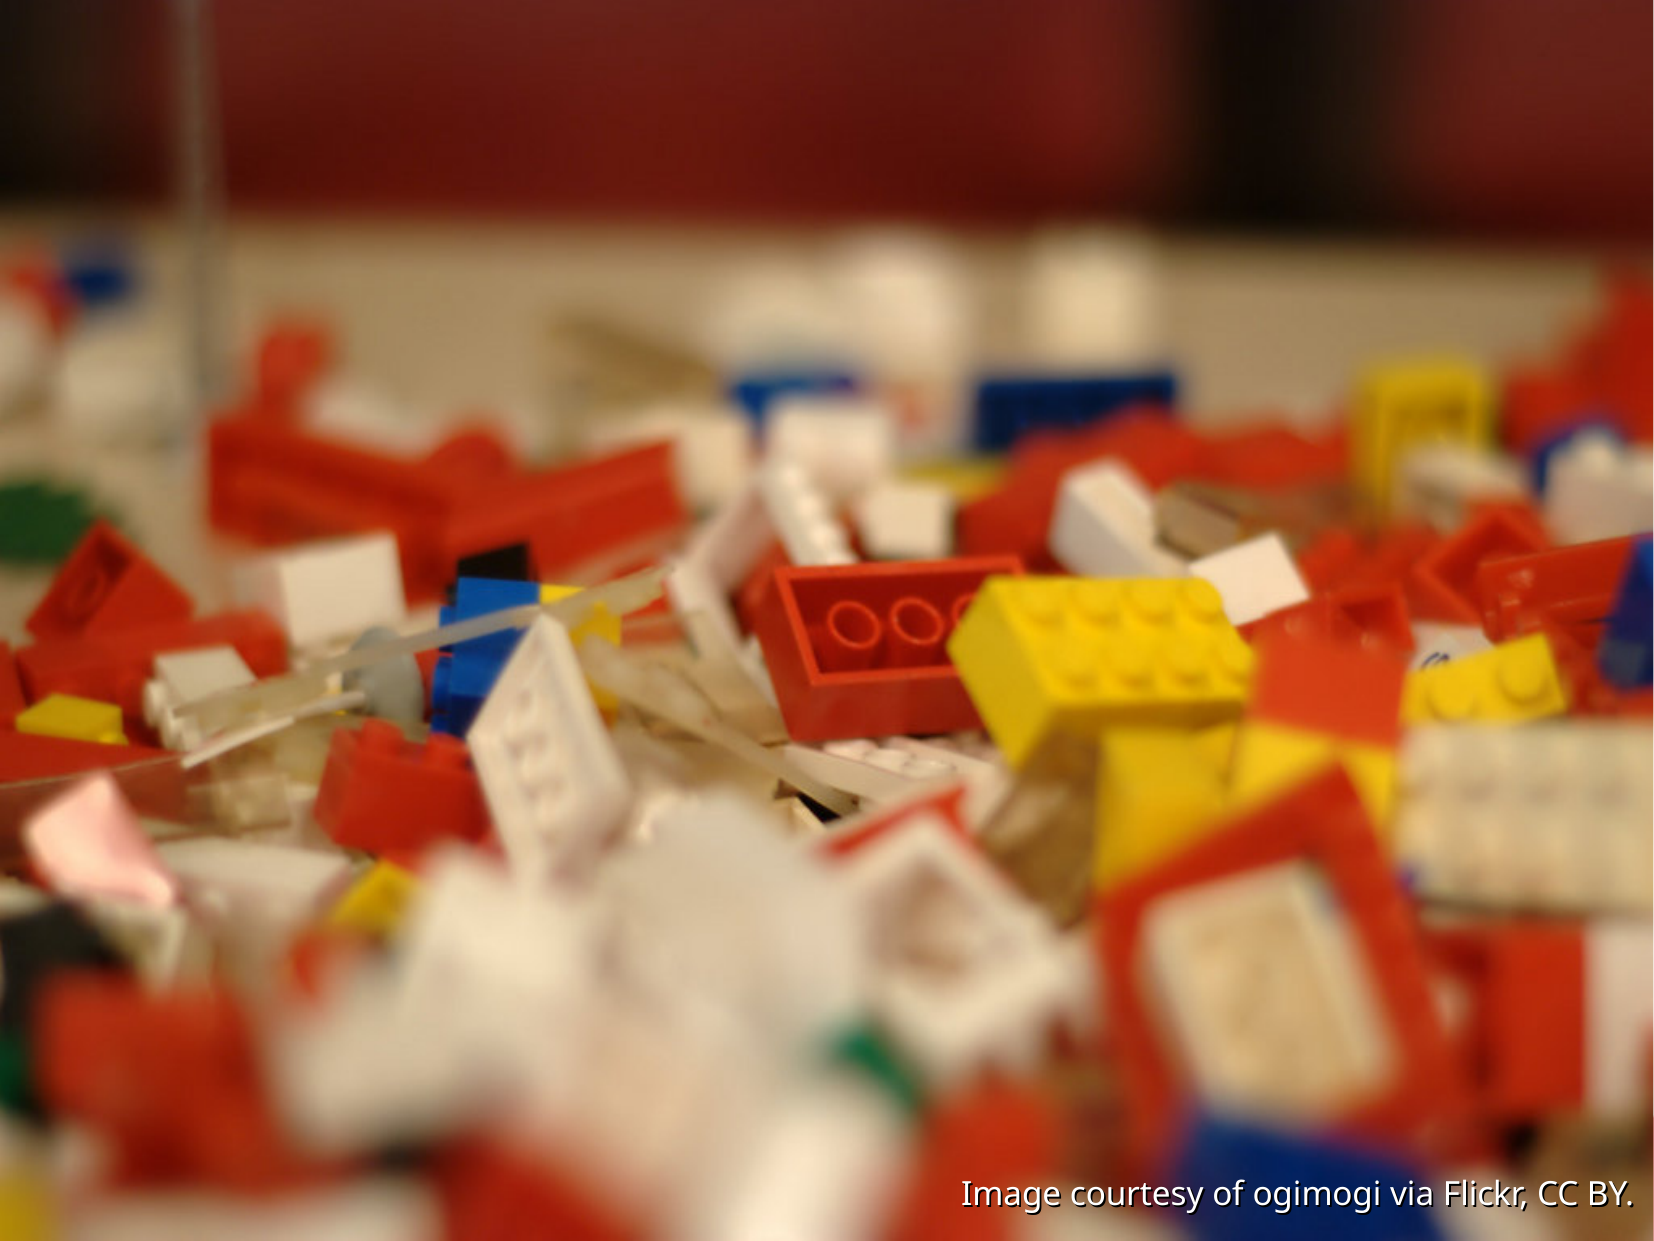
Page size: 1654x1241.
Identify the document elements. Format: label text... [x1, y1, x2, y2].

picture [0, 0, 1654, 1241]
text_box Image courtesy of ogimogi via Flickr, CC BY. [900, 1162, 1651, 1215]
